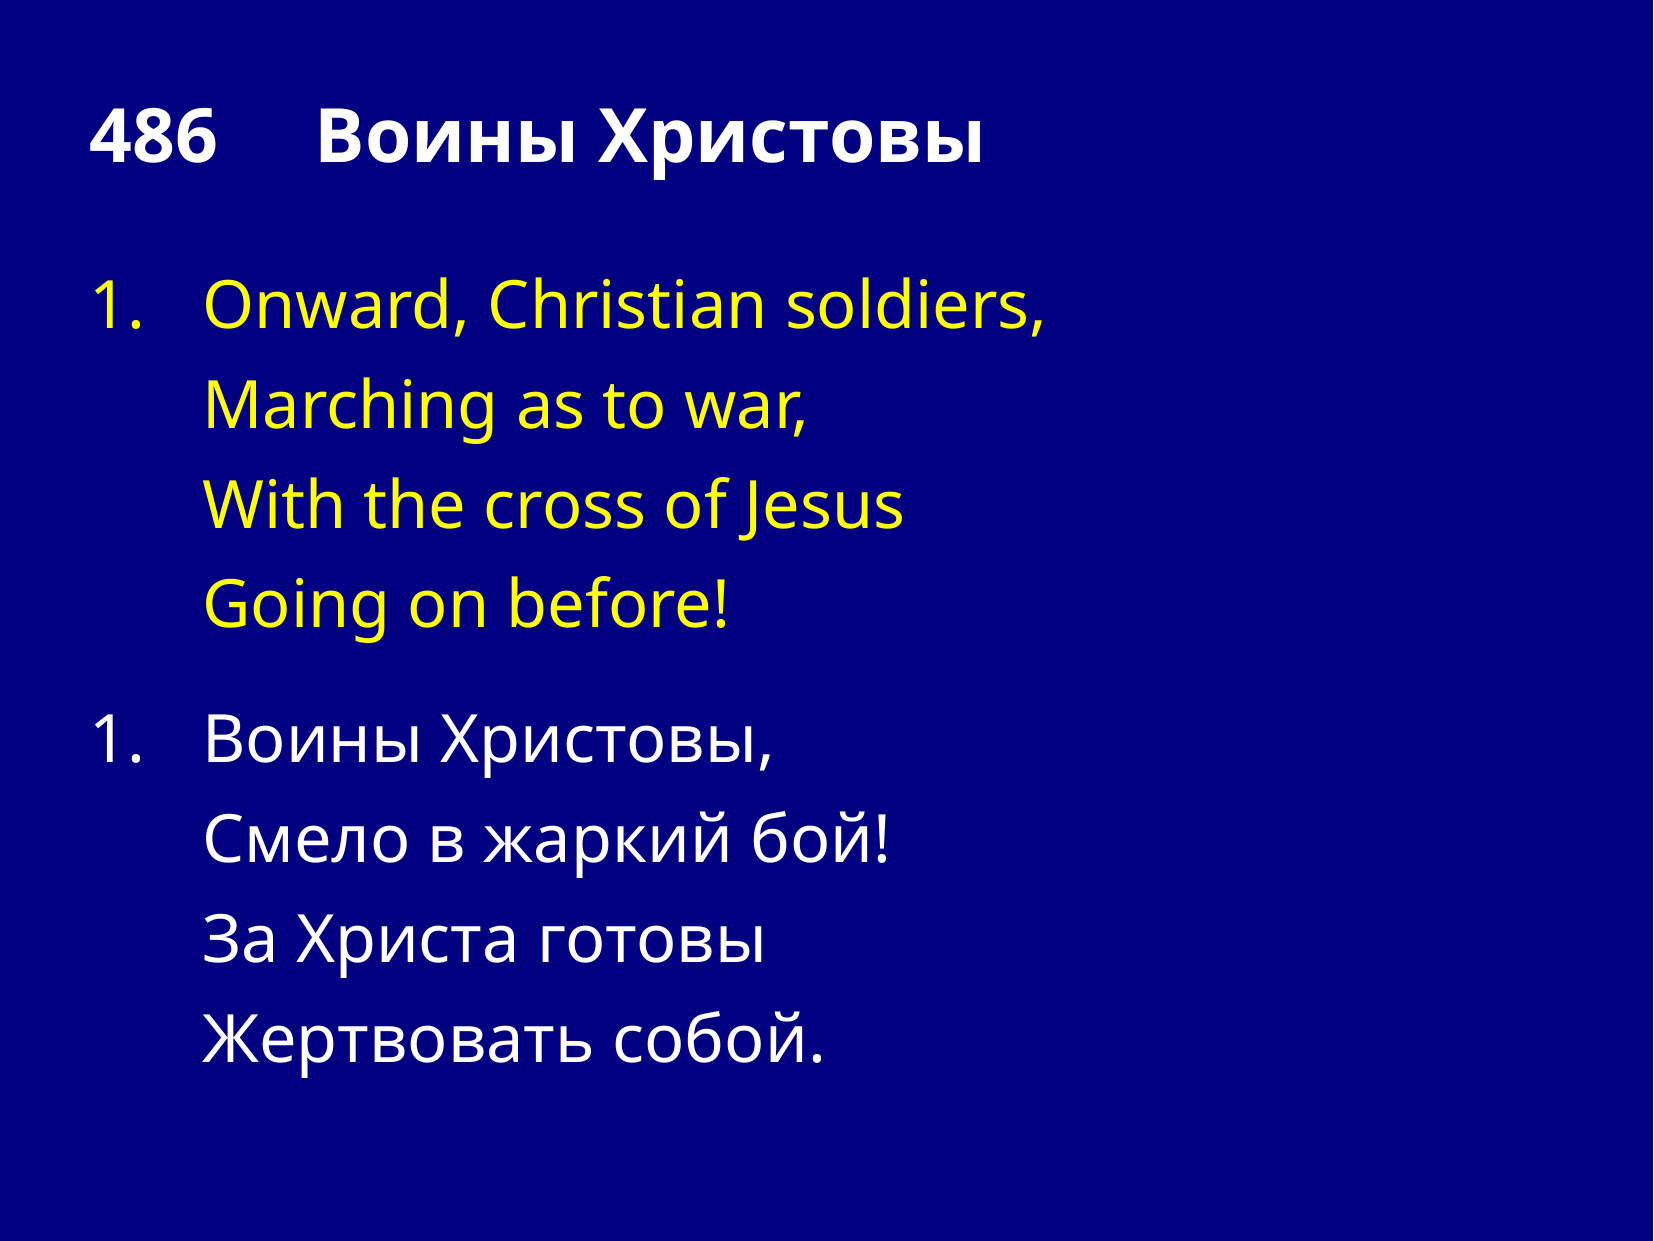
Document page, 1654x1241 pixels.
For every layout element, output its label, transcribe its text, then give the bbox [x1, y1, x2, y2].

text_box 1. Onward, Christian soldiers, Marching as to war, With the cross of Jesus Going on before! [75, 188, 1576, 638]
text_box 1. Воины Христовы, Смело в жаркий бой! За Христа готовы Жертвовать собой. [75, 675, 1576, 1163]
text_box 486 Воины Христовы [75, 75, 1576, 188]
